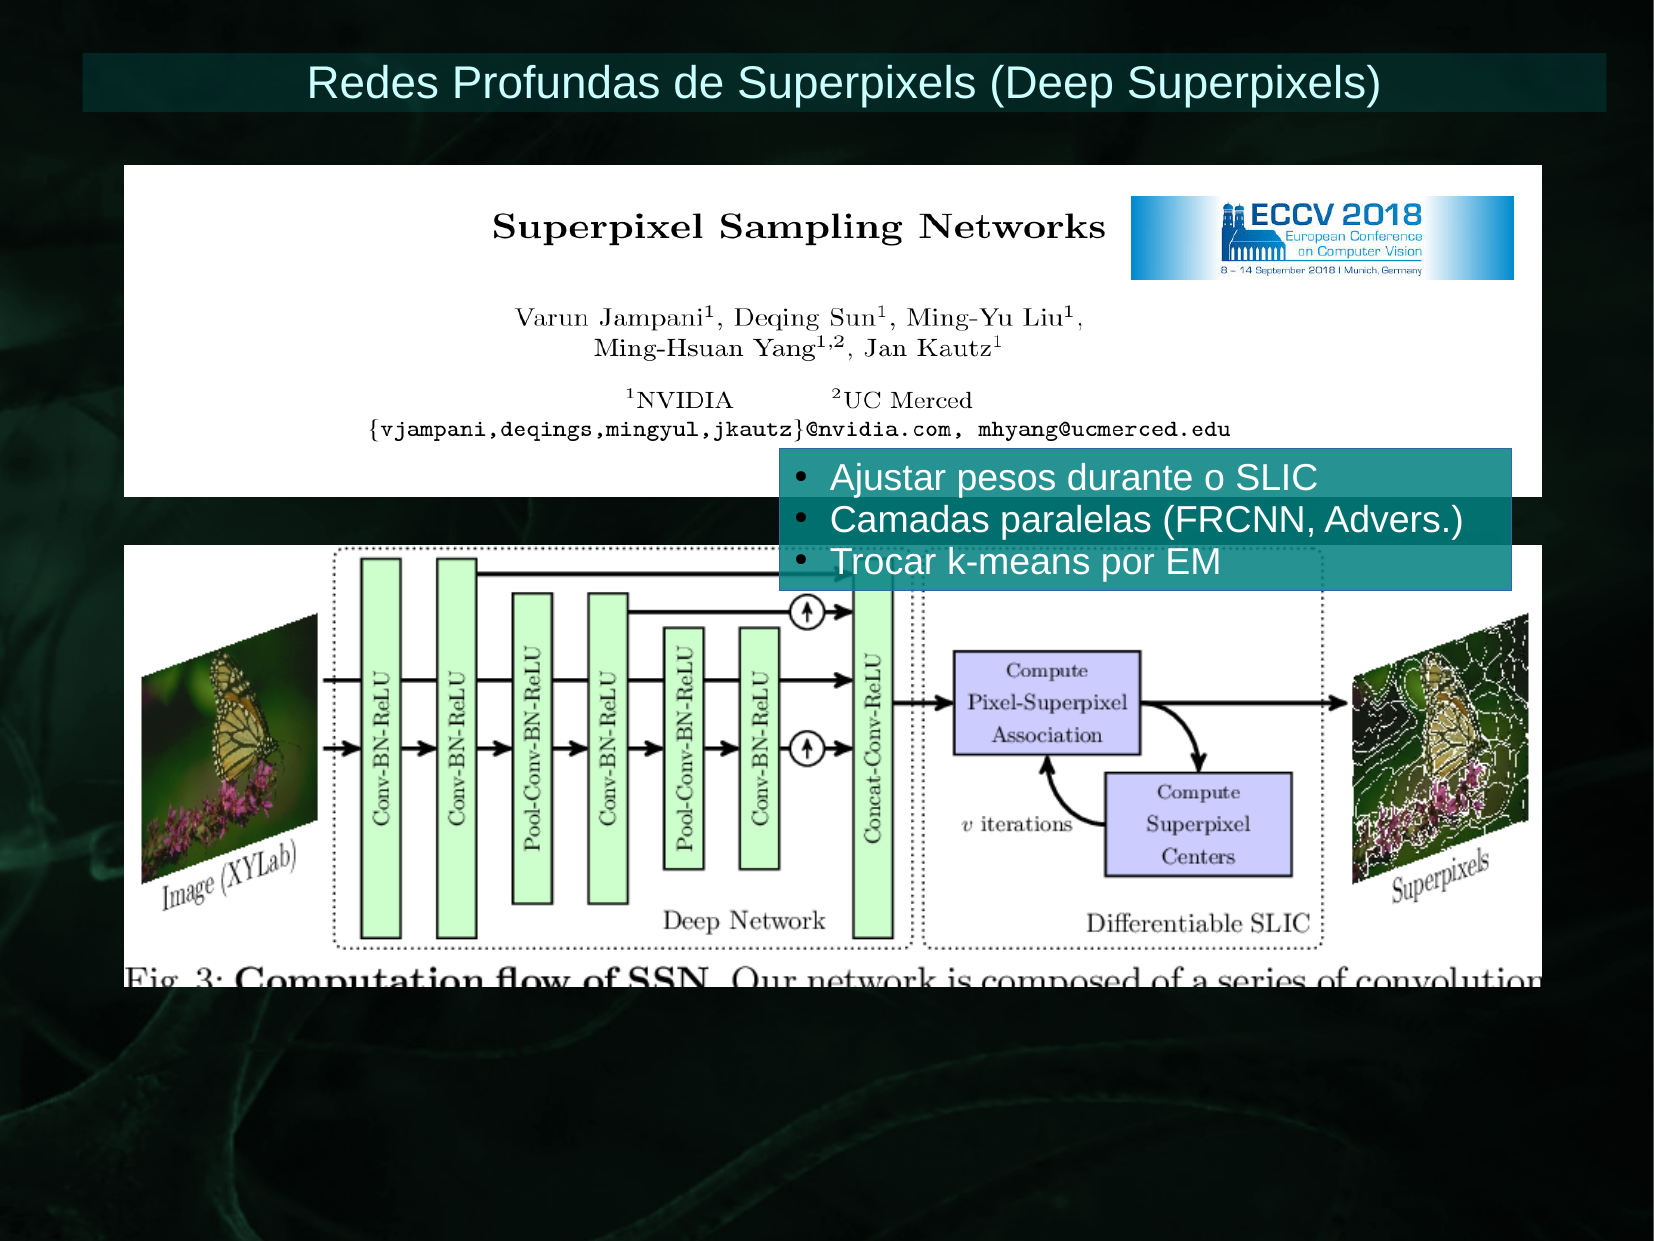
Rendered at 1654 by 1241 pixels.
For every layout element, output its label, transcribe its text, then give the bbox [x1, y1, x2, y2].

text_box Ajustar pesos durante o SLIC Camadas paralelas (FRCNN, Advers.) Trocar k-means por EM [779, 448, 1512, 591]
text_box Redes Profundas de Superpixels (Deep Superpixels) [82, 53, 1607, 113]
picture [0, 0, 1654, 1241]
